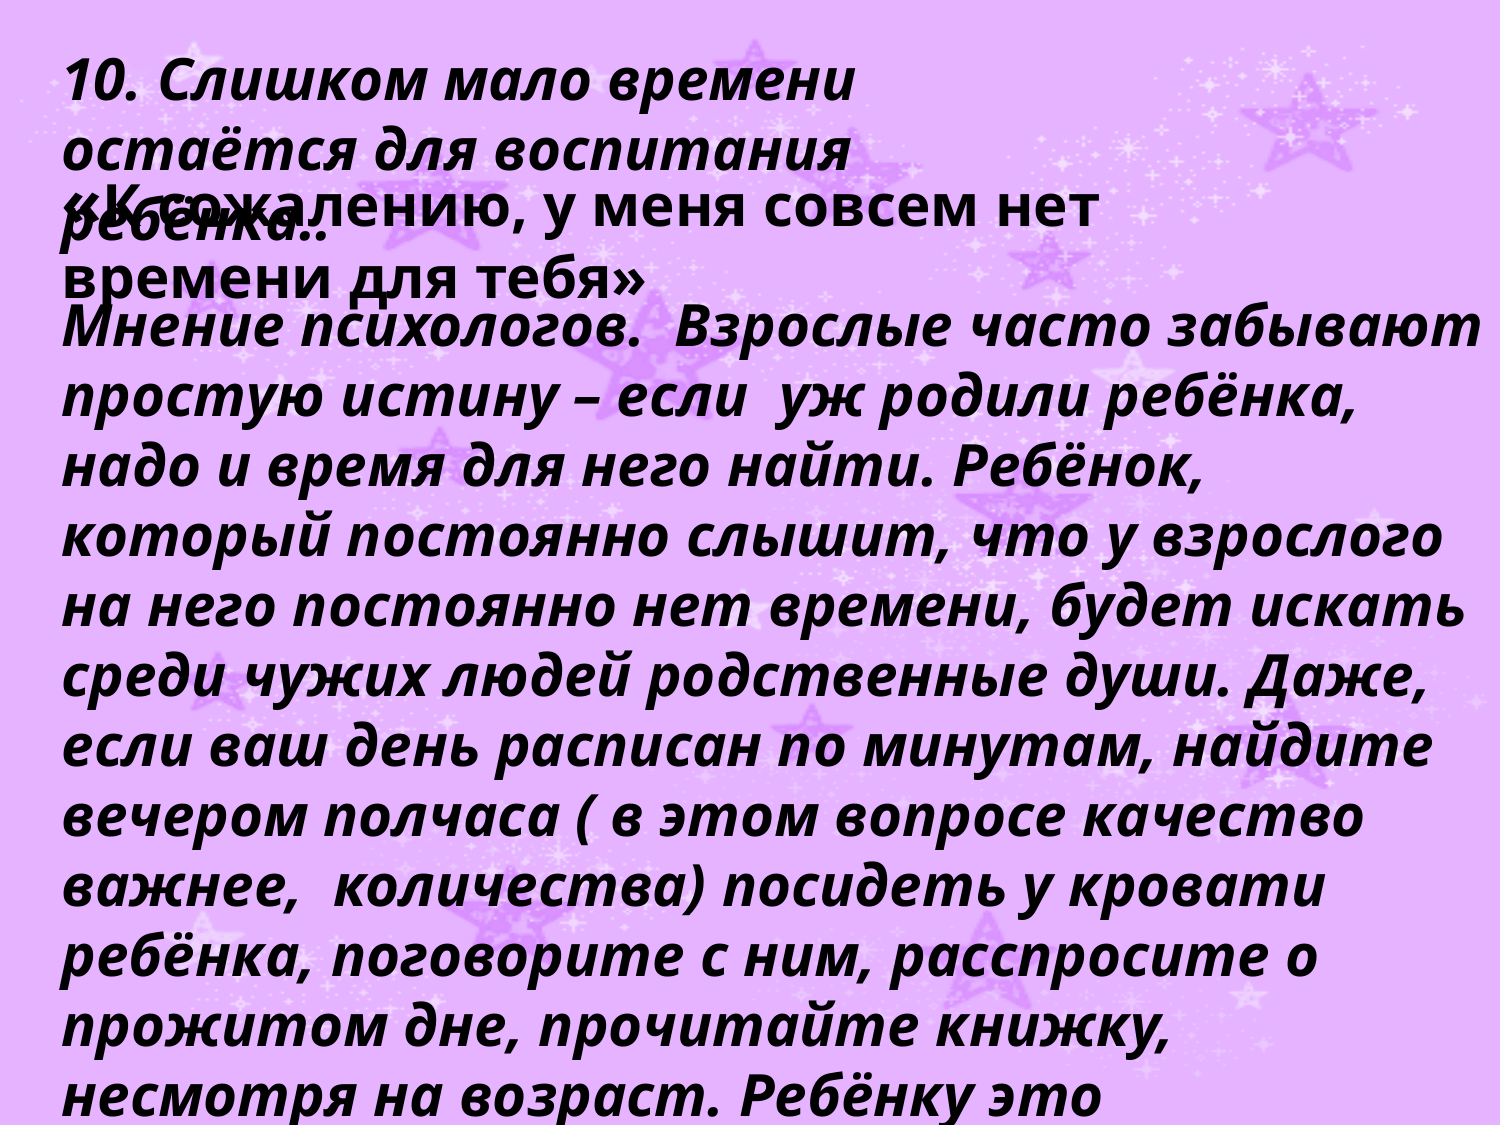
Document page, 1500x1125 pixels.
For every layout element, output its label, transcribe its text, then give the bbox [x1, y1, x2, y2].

text_box «К сожалению, у меня совсем нет времени для тебя» [46, 152, 1360, 318]
picture [0, 0, 1500, 1125]
text_box Мнение психологов. Взрослые часто забывают простую истину – если уж родили ребёнка, надо и время для него найти. Ребёнок, который постоянно слышит, что у взрослого на него постоянно нет времени, будет искать среди чужих людей родственные души. Даже, если ваш день расписан по минутам, найдите вечером полчаса ( в этом вопросе качество важнее, количества) посидеть у кровати ребёнка, поговорите с ним, расспросите о прожитом дне, прочитайте книжку, несмотря на возраст. Ребёнку это необходимо. [46, 281, 1500, 1125]
text_box 10. Слишком мало времени остаётся для воспитания ребёнка.. [46, 35, 1079, 152]
